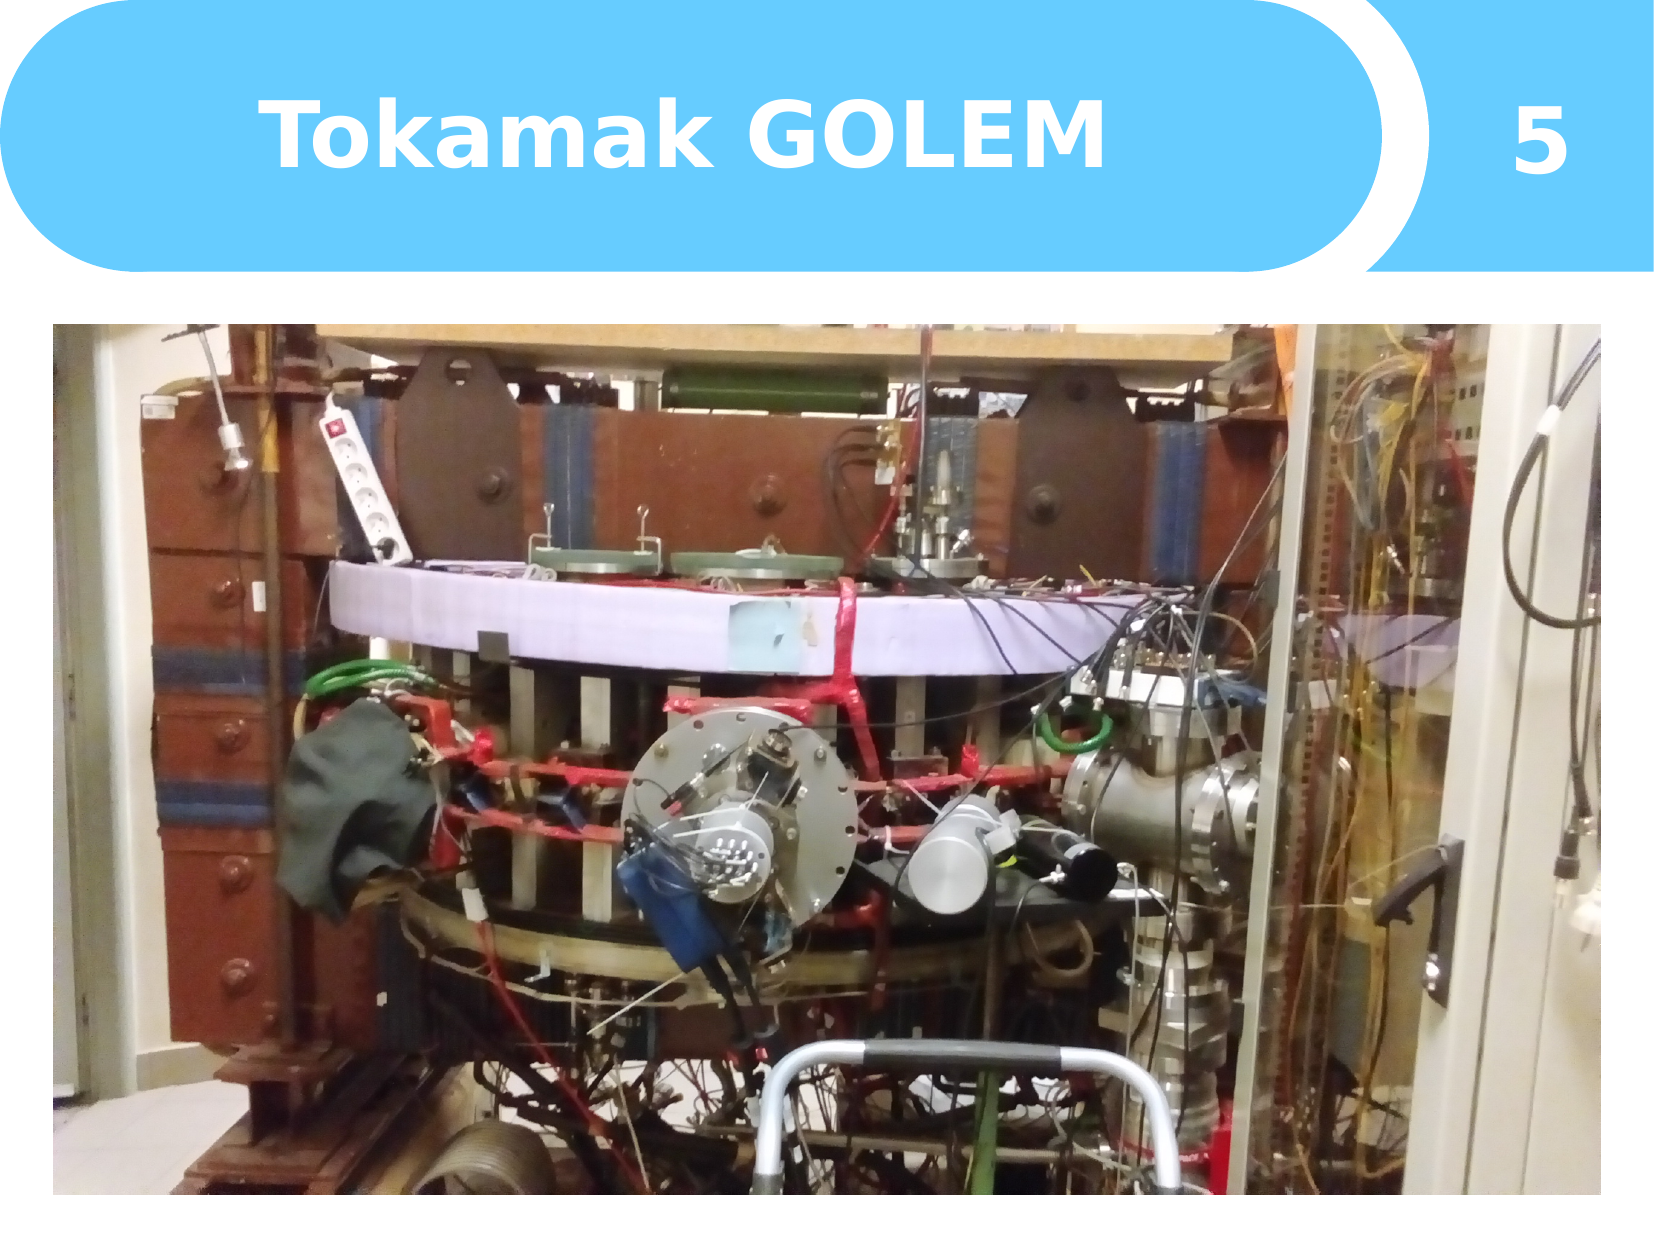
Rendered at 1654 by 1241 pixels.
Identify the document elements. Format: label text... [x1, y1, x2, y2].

title Tokamak GOLEM [118, 0, 1252, 272]
picture [53, 324, 1601, 1195]
